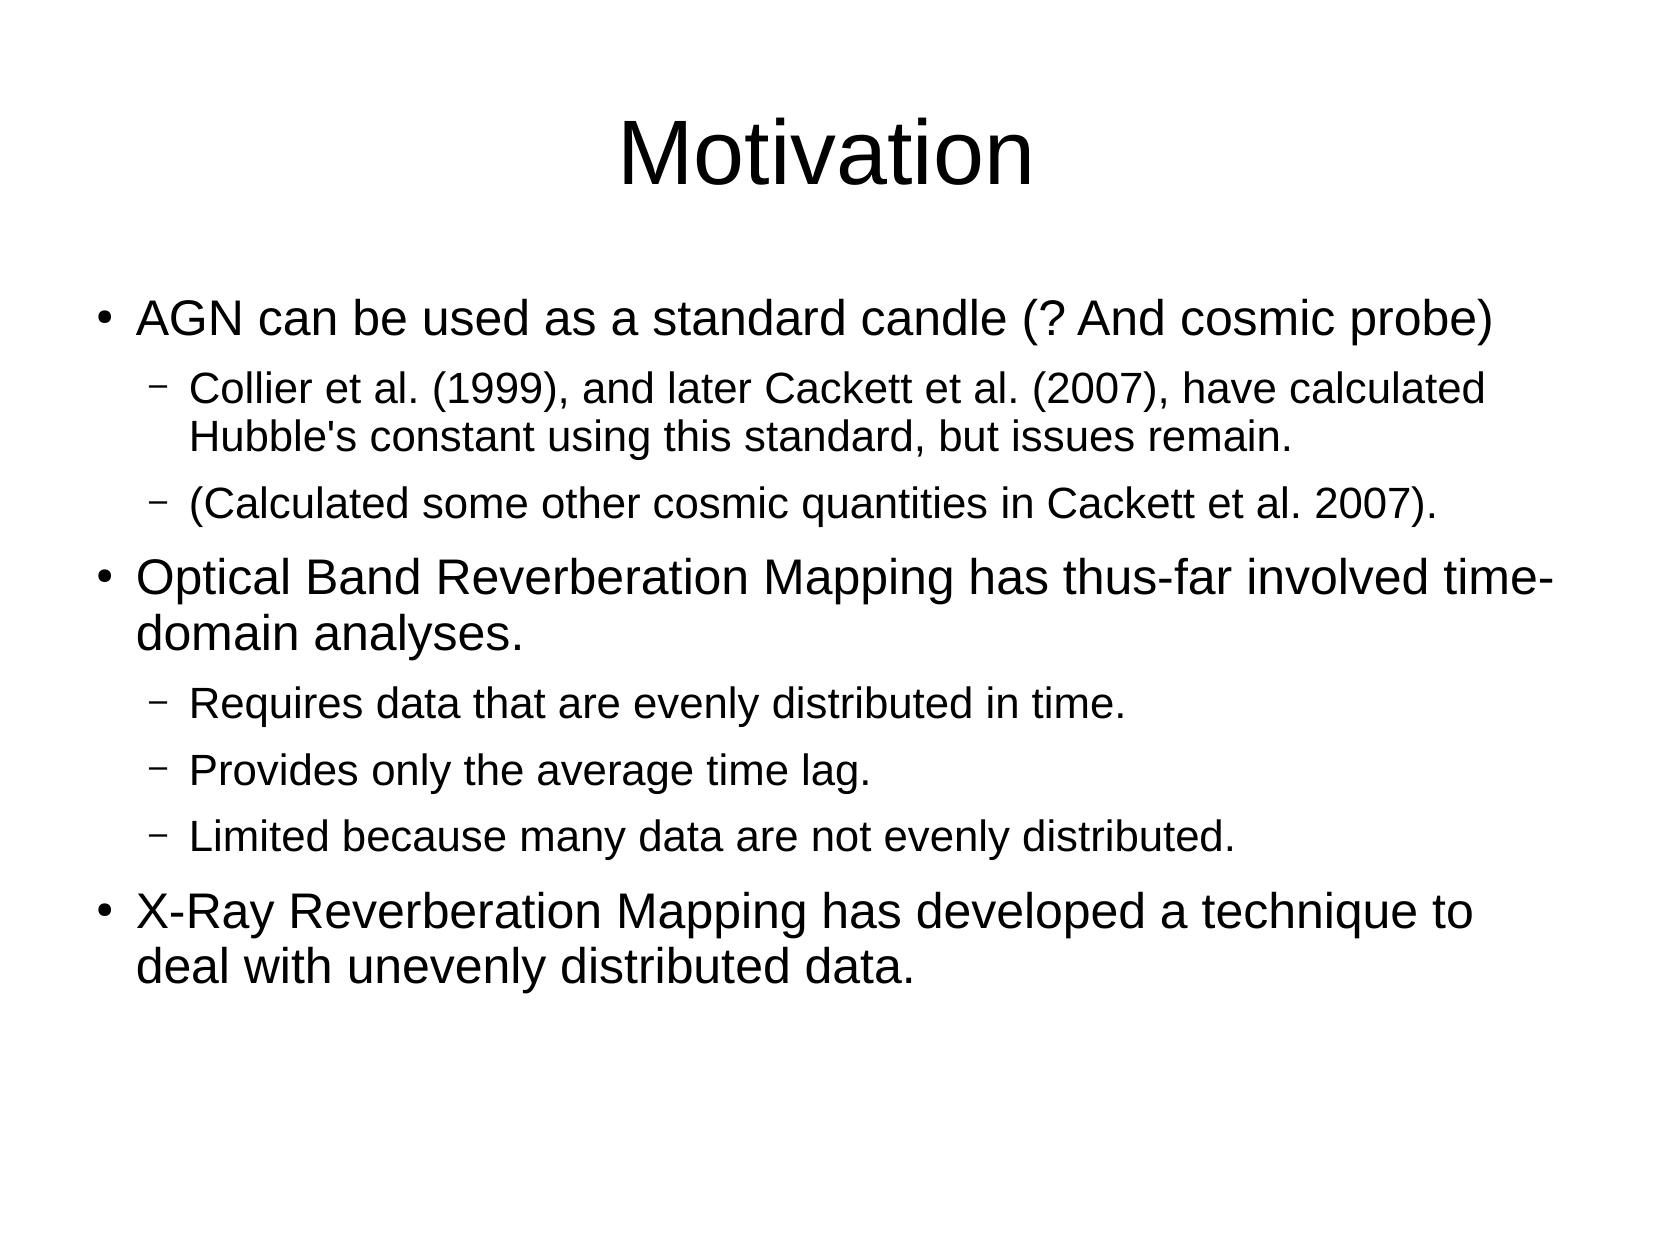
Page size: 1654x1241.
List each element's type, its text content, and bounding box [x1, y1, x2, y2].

list AGN can be used as a standard candle (? And cosmic probe) Collier et al. (1999), and later Cackett et al. (2007), have calculated Hubble's constant using this standard, but issues remain. (Calculated some other cosmic quantities in Cackett et al. 2007). Optical Band Reverberation Mapping has thus-far involved time-domain analyses. Requires data that are evenly distributed in time. Provides only the average time lag. Limited because many data are not evenly distributed. X-Ray Reverberation Mapping has developed a technique to deal with unevenly distributed data. [82, 290, 1571, 1010]
title Motivation [82, 49, 1571, 257]
